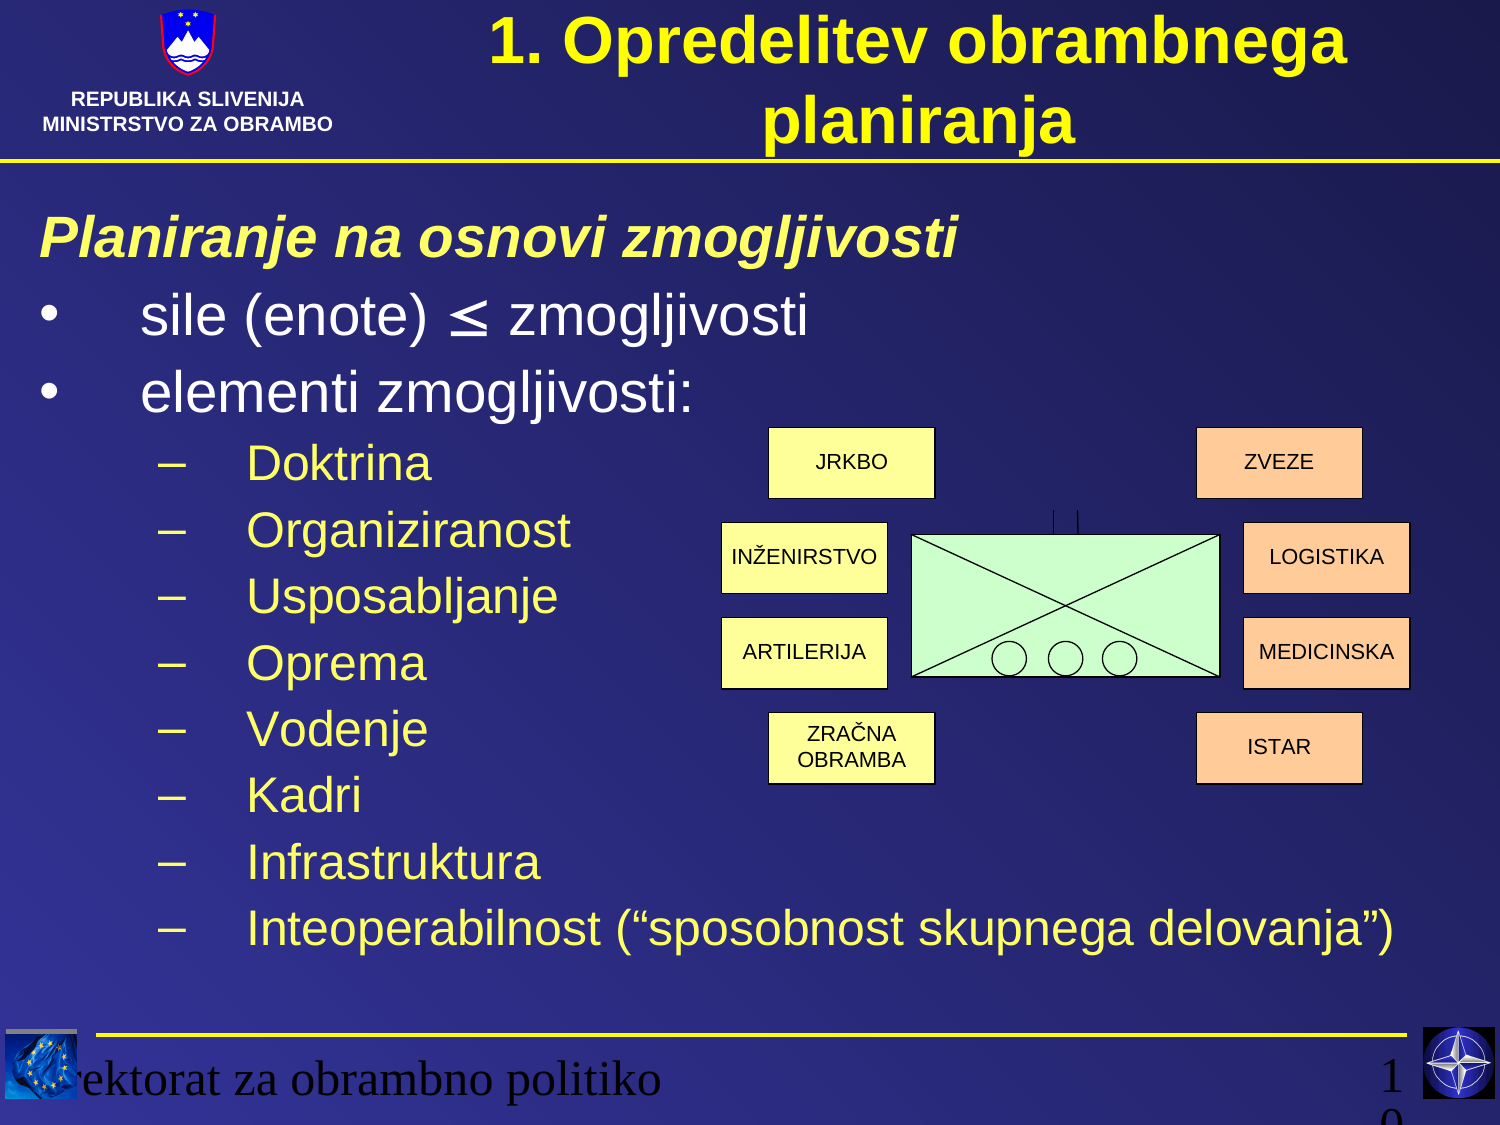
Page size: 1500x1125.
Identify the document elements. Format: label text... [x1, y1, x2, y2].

list Planiranje na osnovi zmogljivosti sile (enote)  zmogljivosti elementi zmogljivosti: Doktrina Organiziranost Usposabljanje Oprema Vodenje Kadri Infrastruktura Inteoperabilnost (“sposobnost skupnega delovanja”) [24, 200, 1476, 1006]
picture [718, 425, 1413, 787]
title 1. Opredelitev obrambnega planiranja [348, 0, 1489, 165]
